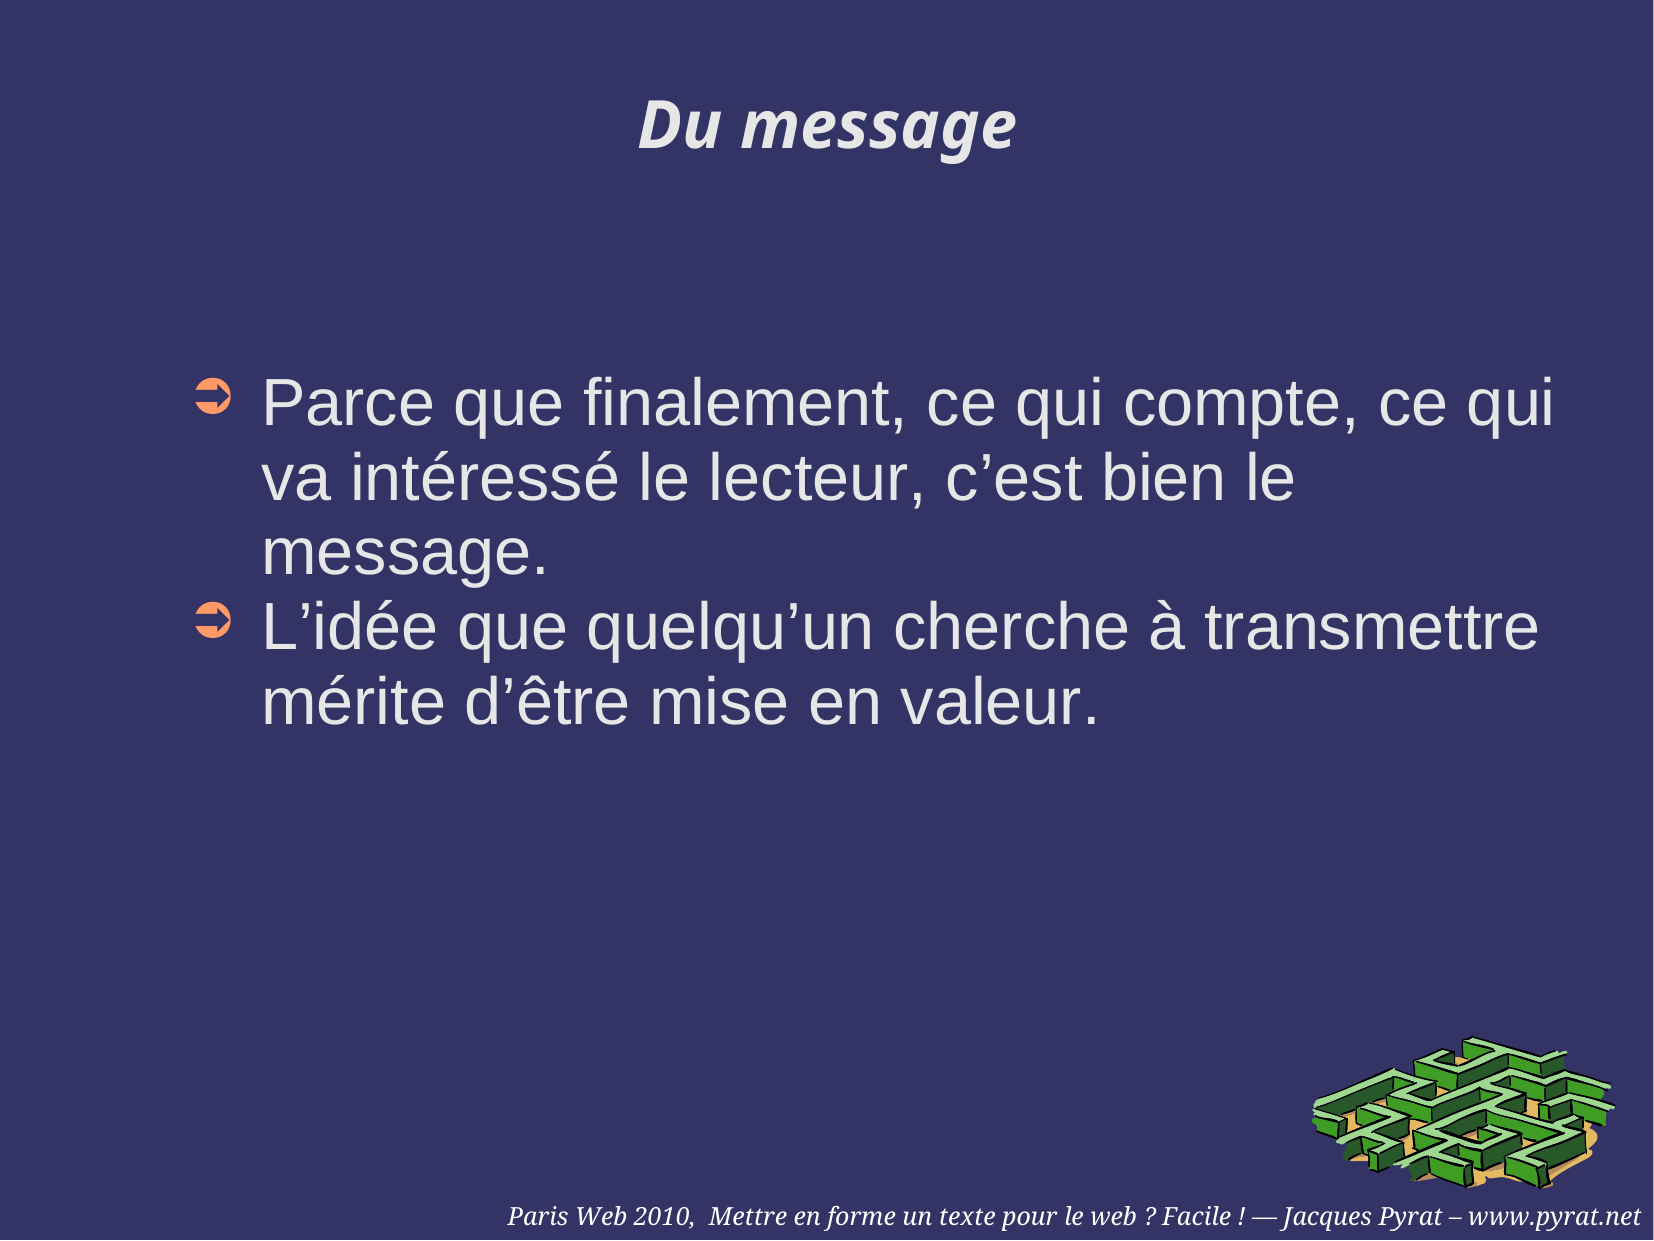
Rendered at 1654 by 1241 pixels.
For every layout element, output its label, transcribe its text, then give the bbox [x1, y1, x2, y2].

title Du message [121, 19, 1534, 227]
list Parce que finalement, ce qui compte, ce qui va intéressé le lecteur, c’est bien le message. L’idée que quelqu’un cherche à transmettre mérite d’être mise en valeur. [178, 364, 1570, 1147]
